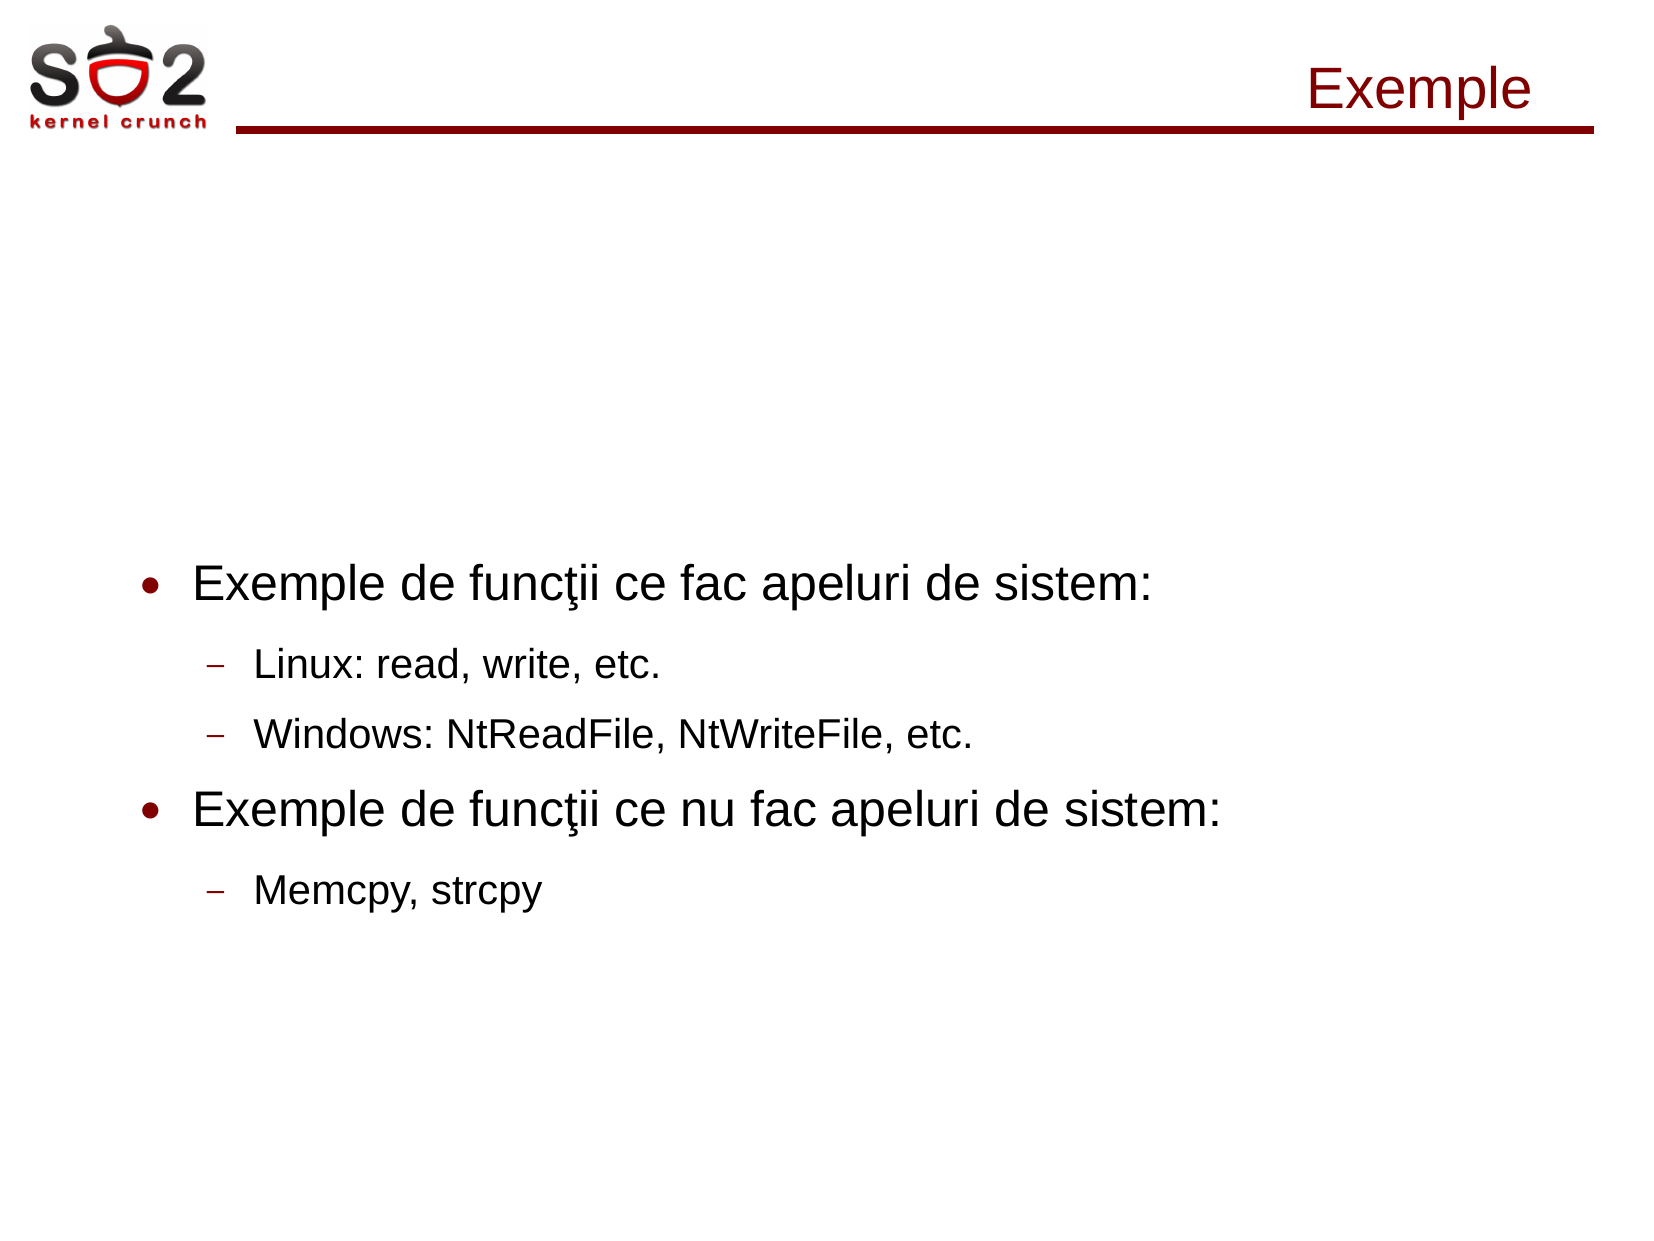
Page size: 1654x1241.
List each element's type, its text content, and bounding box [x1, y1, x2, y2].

picture [29, 23, 121, 130]
list Exemple de funcţii ce fac apeluri de sistem: Linux: read, write, etc. Windows: NtReadFile, NtWriteFile, etc. Exemple de funcţii ce nu fac apeluri de sistem: Memcpy, strcpy [121, 228, 1534, 1241]
title Exemple [121, 0, 1534, 178]
